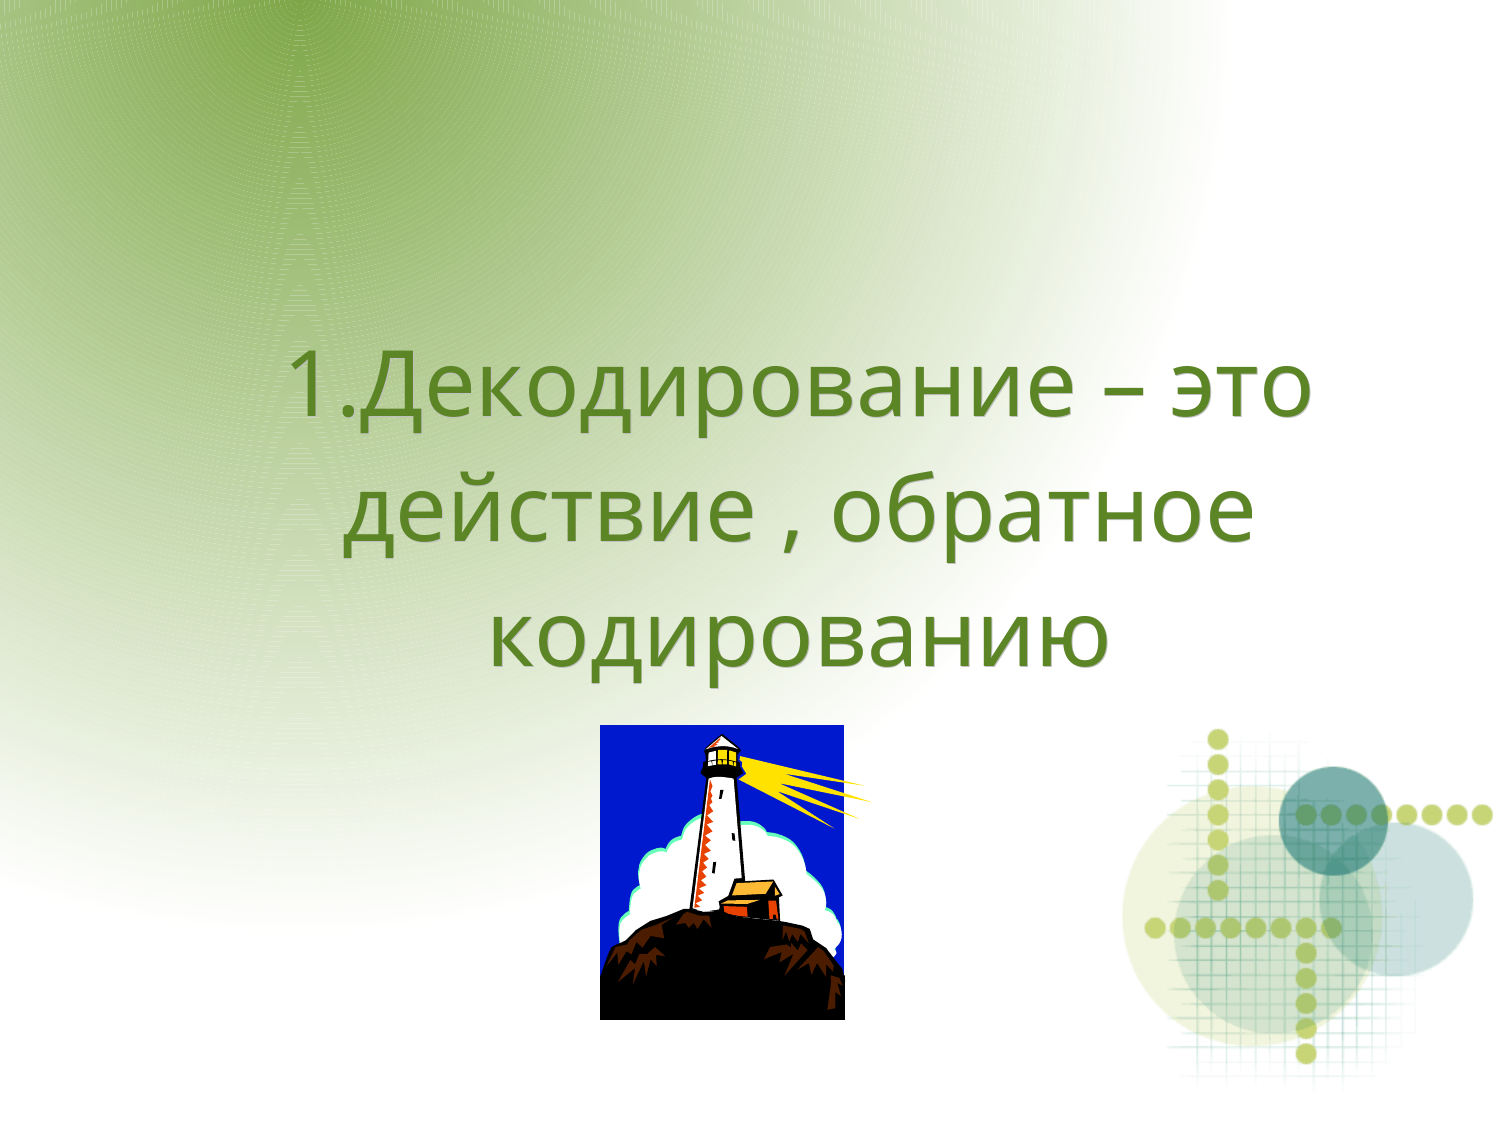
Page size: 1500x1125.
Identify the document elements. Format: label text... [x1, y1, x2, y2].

picture [600, 725, 872, 1020]
picture [1110, 718, 1500, 1098]
title 1.Декодирование – это действие , обратное кодированию [174, 332, 1425, 681]
